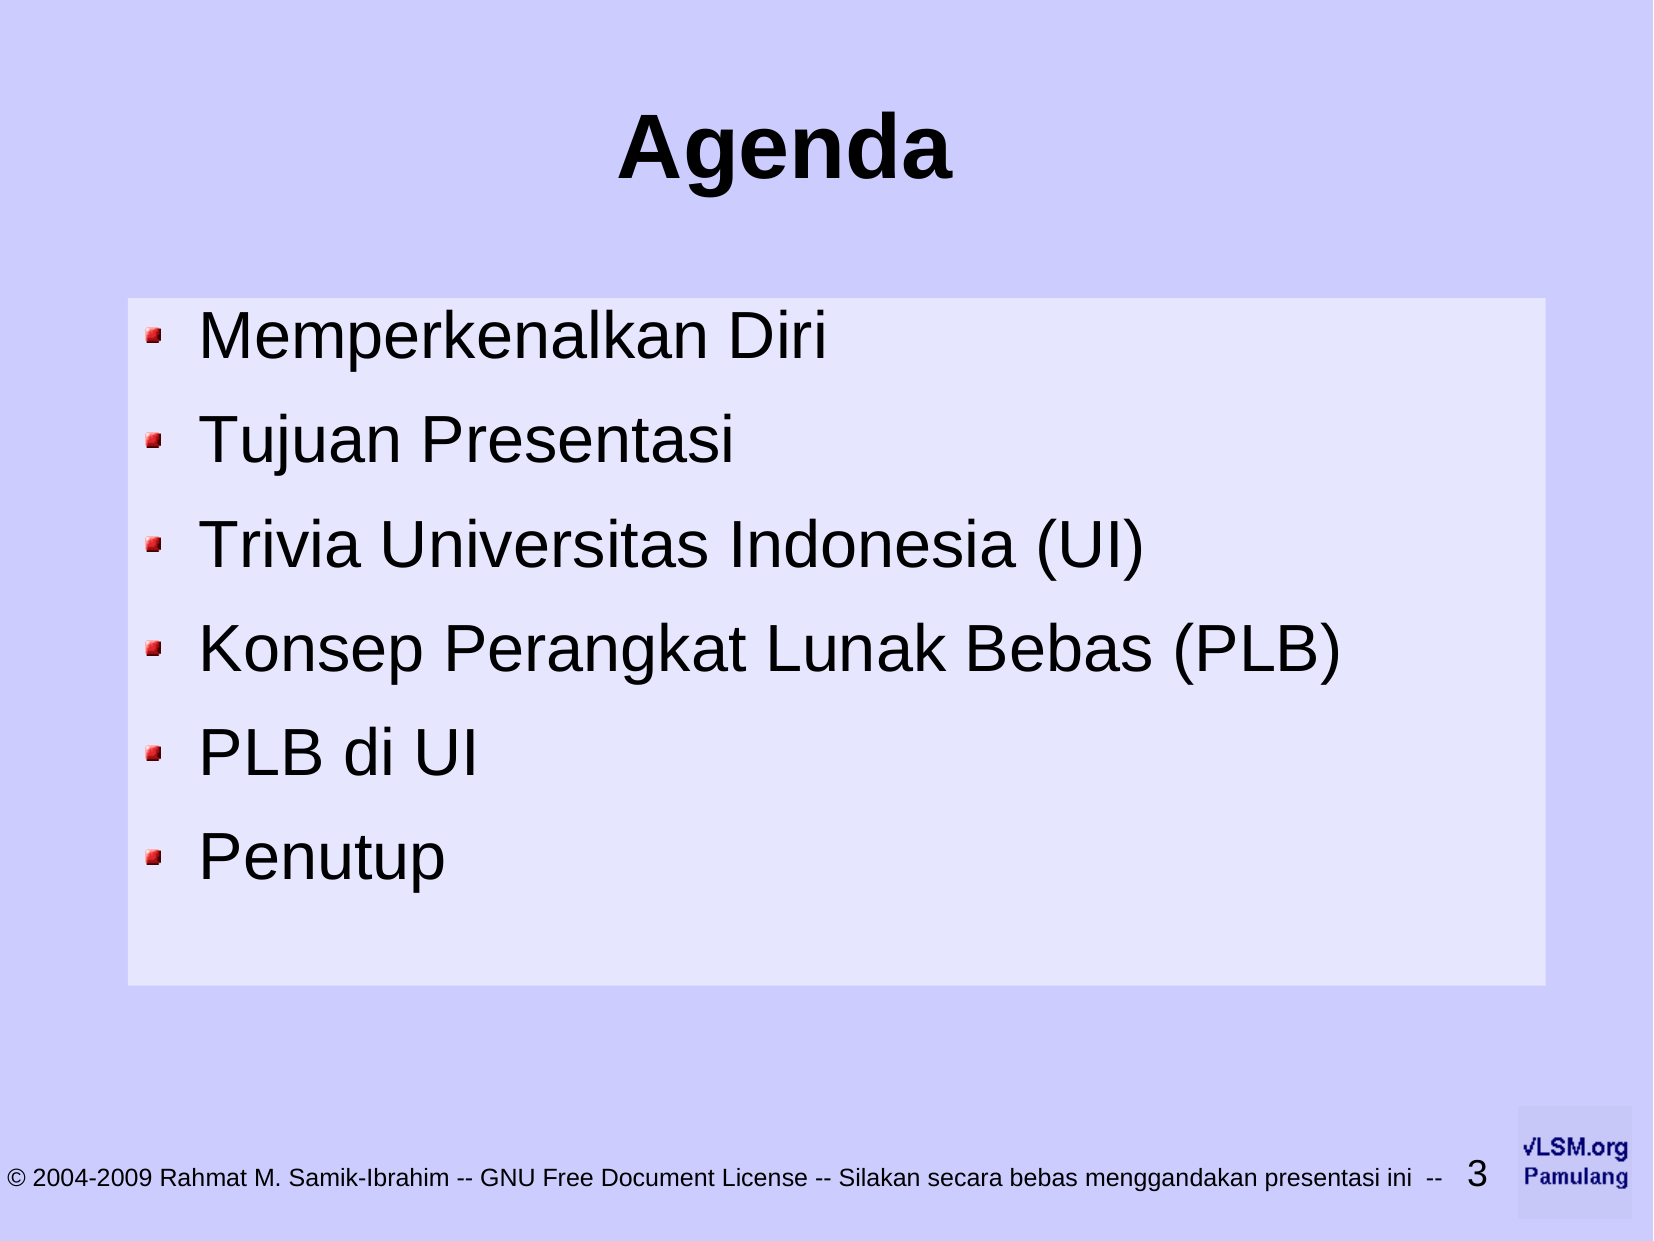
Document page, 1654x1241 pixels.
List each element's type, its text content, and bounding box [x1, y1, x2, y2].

picture [1518, 1106, 1632, 1219]
title Agenda [40, 87, 1529, 206]
list Memperkenalkan Diri Tujuan Presentasi Trivia Universitas Indonesia (UI) Konsep Perangkat Lunak Bebas (PLB) PLB di UI Penutup [127, 298, 1546, 986]
